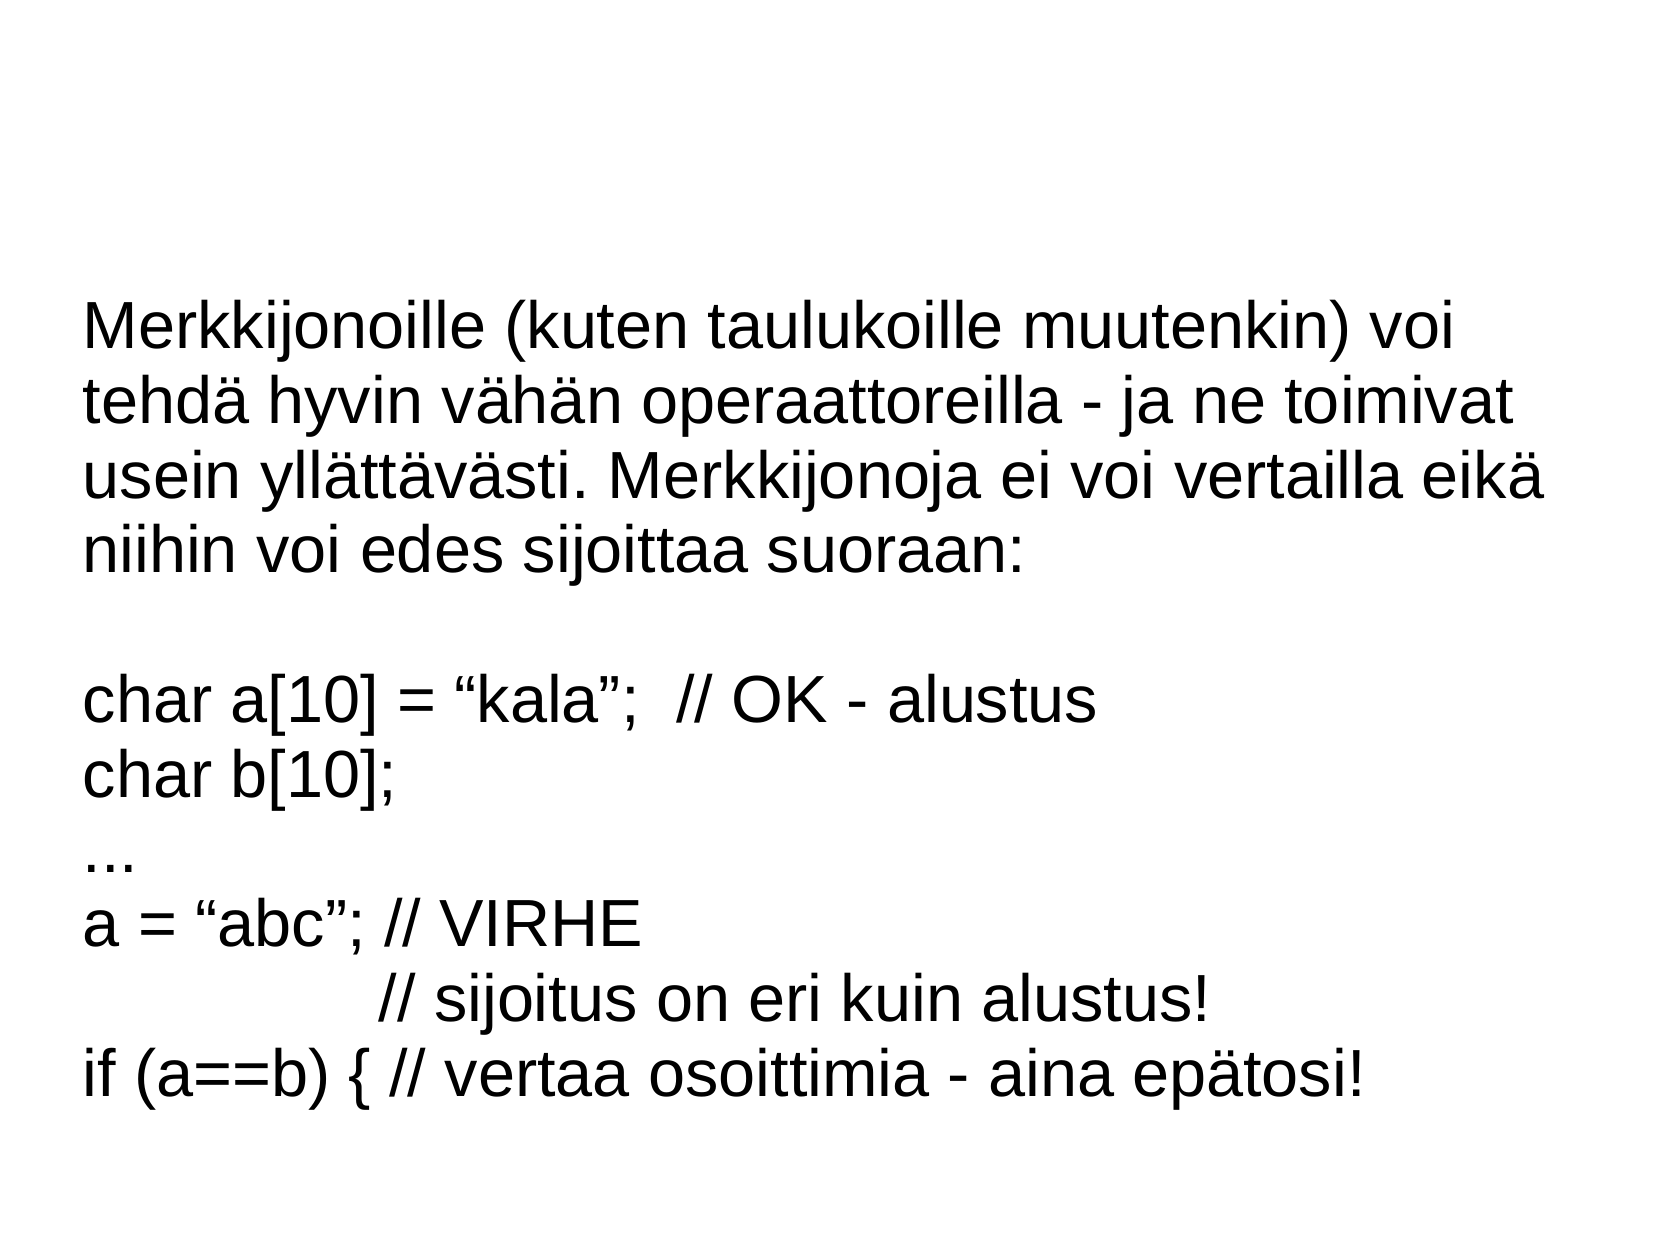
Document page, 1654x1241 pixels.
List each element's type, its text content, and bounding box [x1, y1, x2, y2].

text_box Merkkijonoille (kuten taulukoille muutenkin) voi tehdä hyvin vähän operaattoreilla - ja ne toimivat usein yllättävästi. Merkkijonoja ei voi vertailla eikä niihin voi edes sijoittaa suoraan: char a[10] = “kala”; // OK - alustus char b[10]; ... a = “abc”; // VIRHE // sijoitus on eri kuin alustus! if (a==b) { // vertaa osoittimia - aina epätosi! [82, 288, 1571, 1111]
